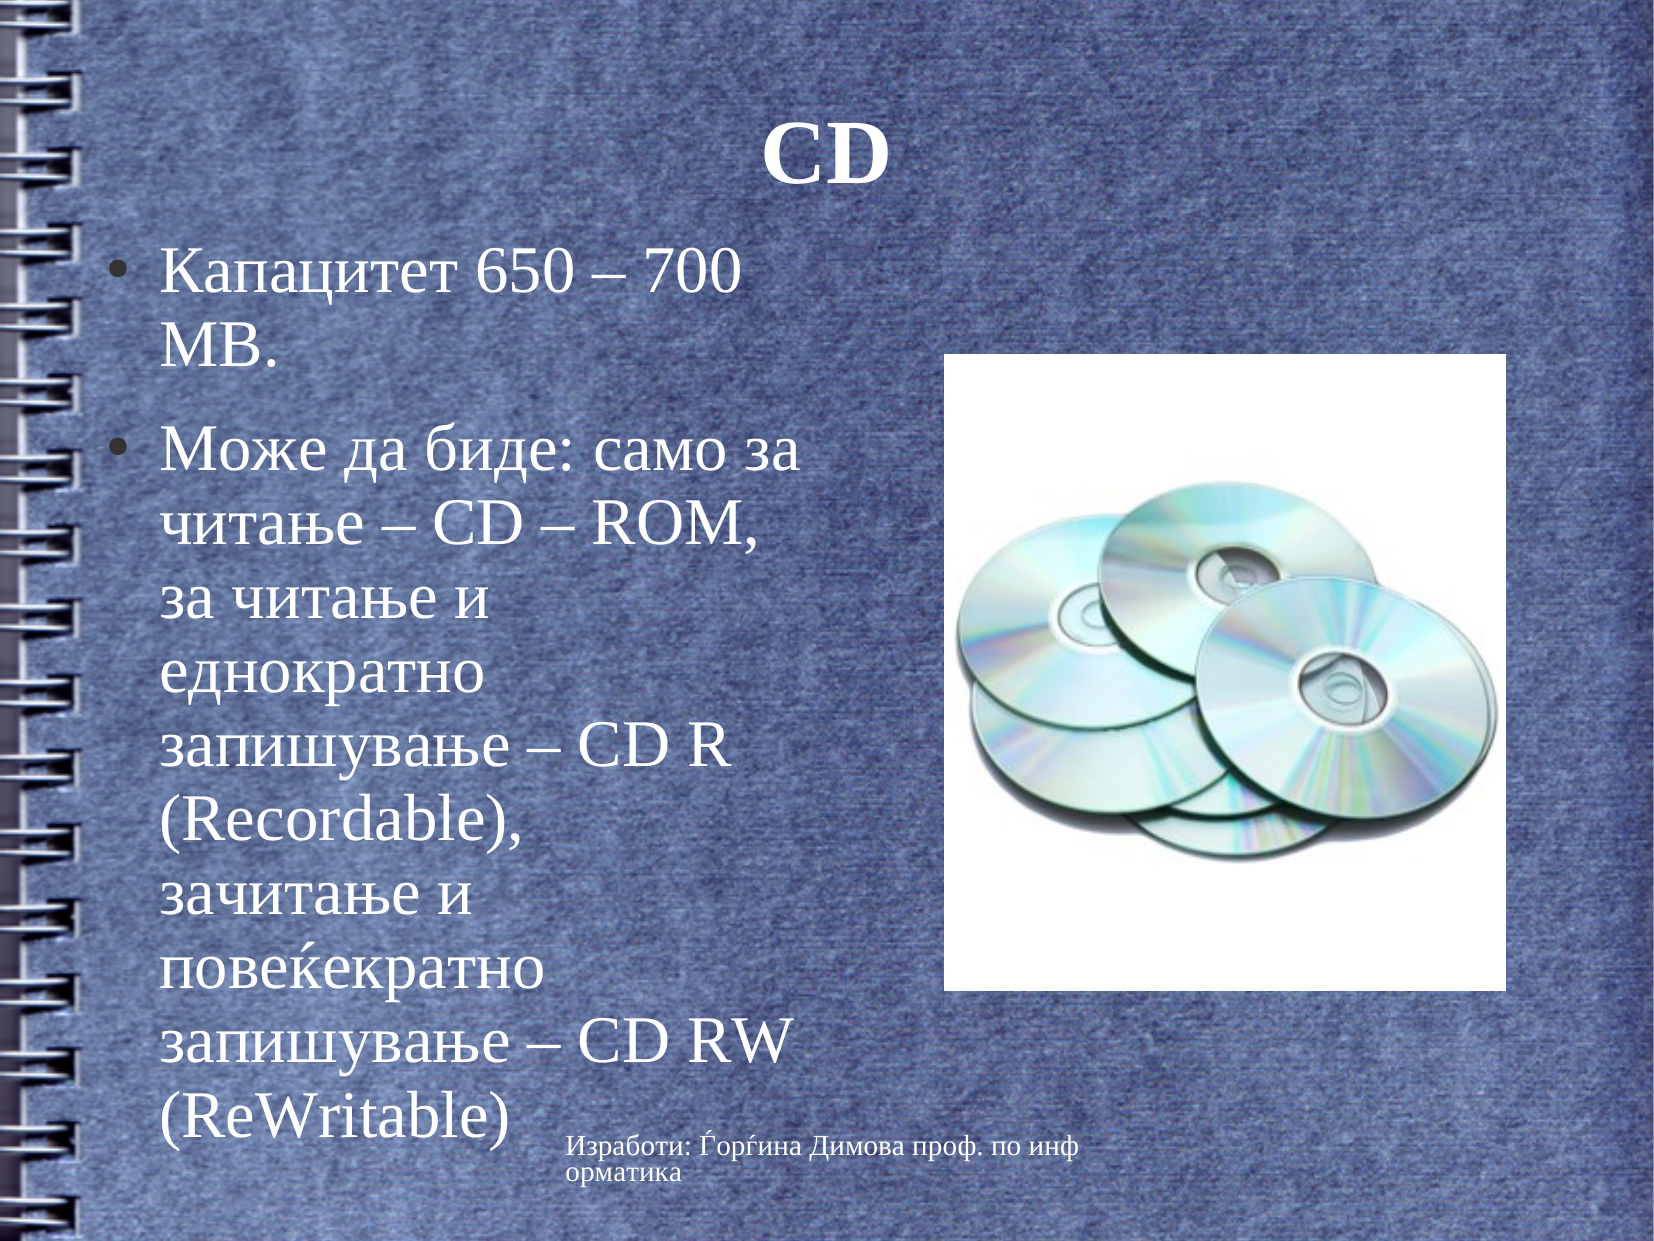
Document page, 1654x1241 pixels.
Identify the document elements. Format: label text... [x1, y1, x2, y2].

list Капацитет 650 – 700 MB. Може да биде: само за читање – CD – ROM, за читање и еднократно запишување – CD R (Recordable), зачитање и повеќекратно запишување – CD RW (ReWritable) [88, 233, 815, 1152]
title CD [82, 56, 1571, 250]
picture [0, 0, 1654, 1241]
